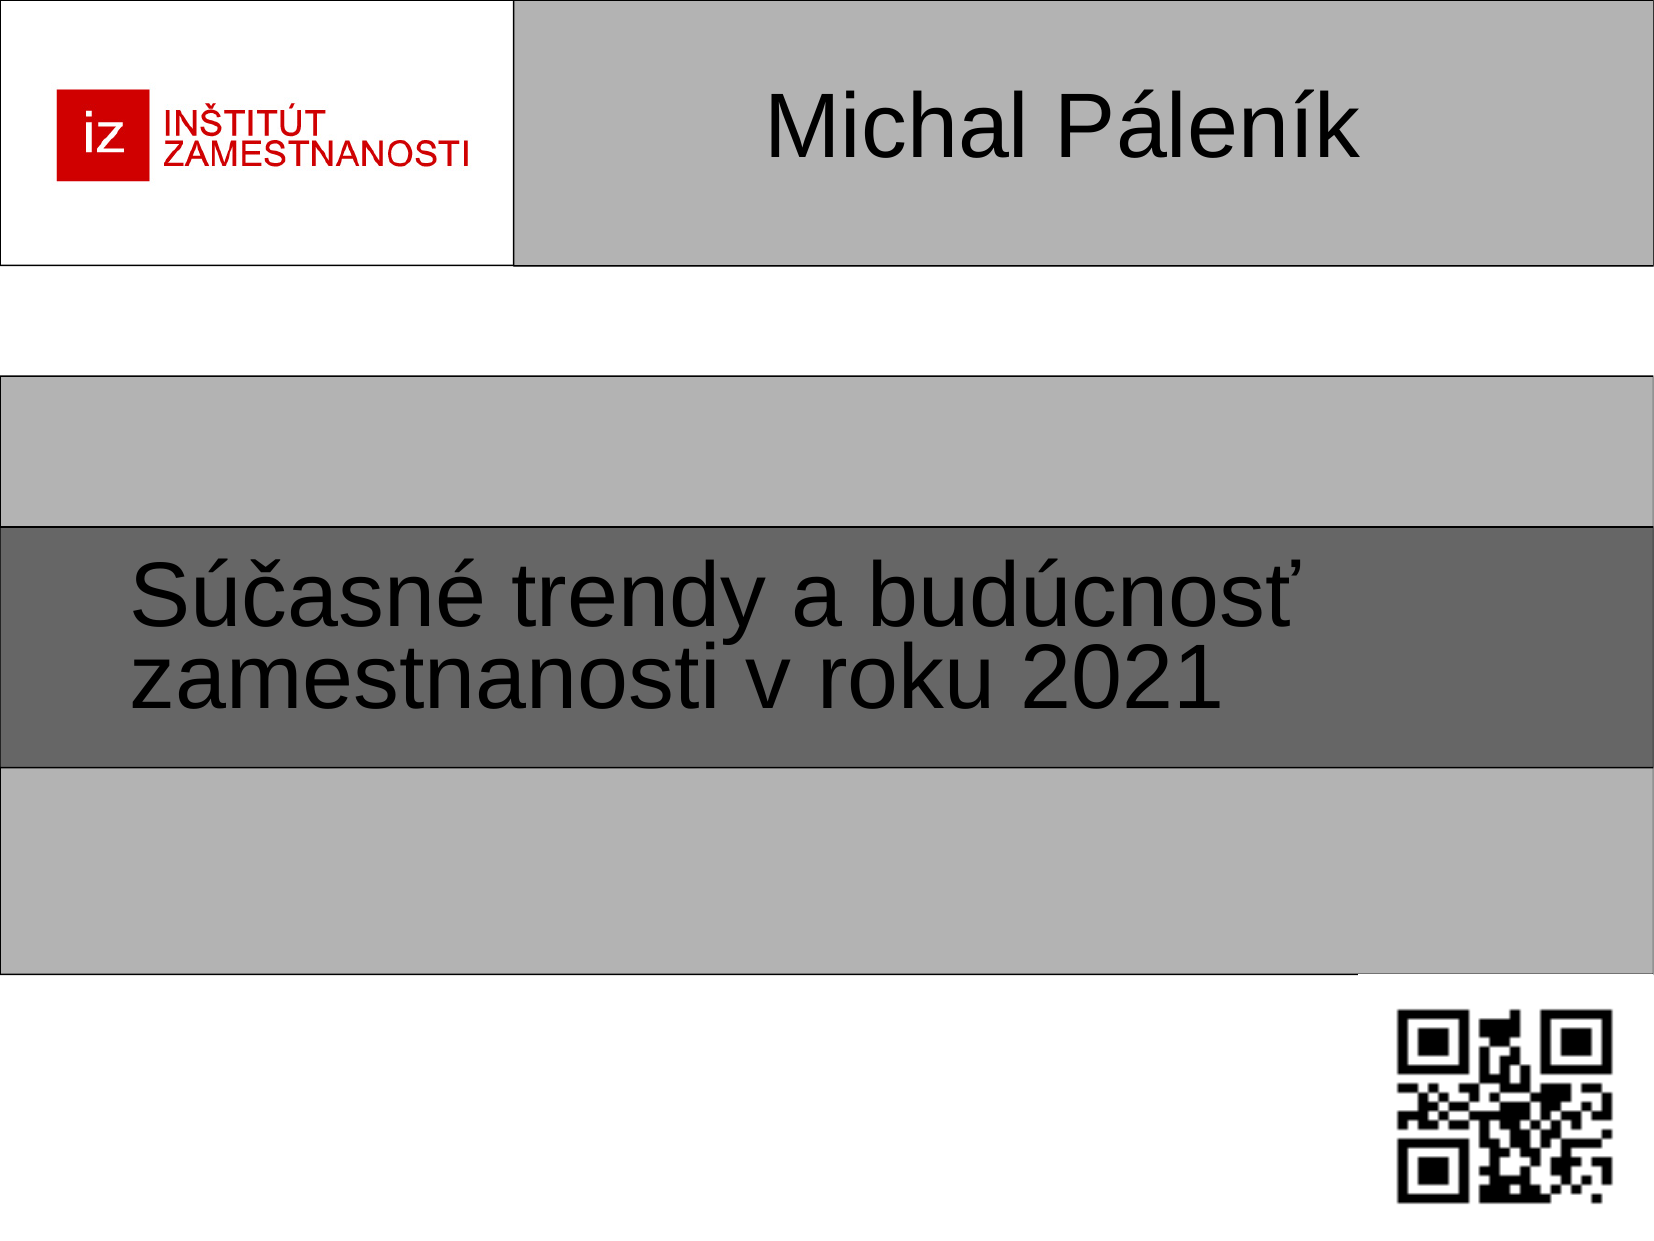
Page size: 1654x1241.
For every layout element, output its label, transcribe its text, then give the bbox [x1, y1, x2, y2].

picture [5, 8, 512, 257]
title Michal Páleník [561, 29, 1565, 237]
picture [1358, 974, 1654, 1241]
list Súčasné trendy a budúcnosť zamestnanosti v roku 2021 [59, 561, 1506, 798]
text_box [0, 376, 1654, 975]
